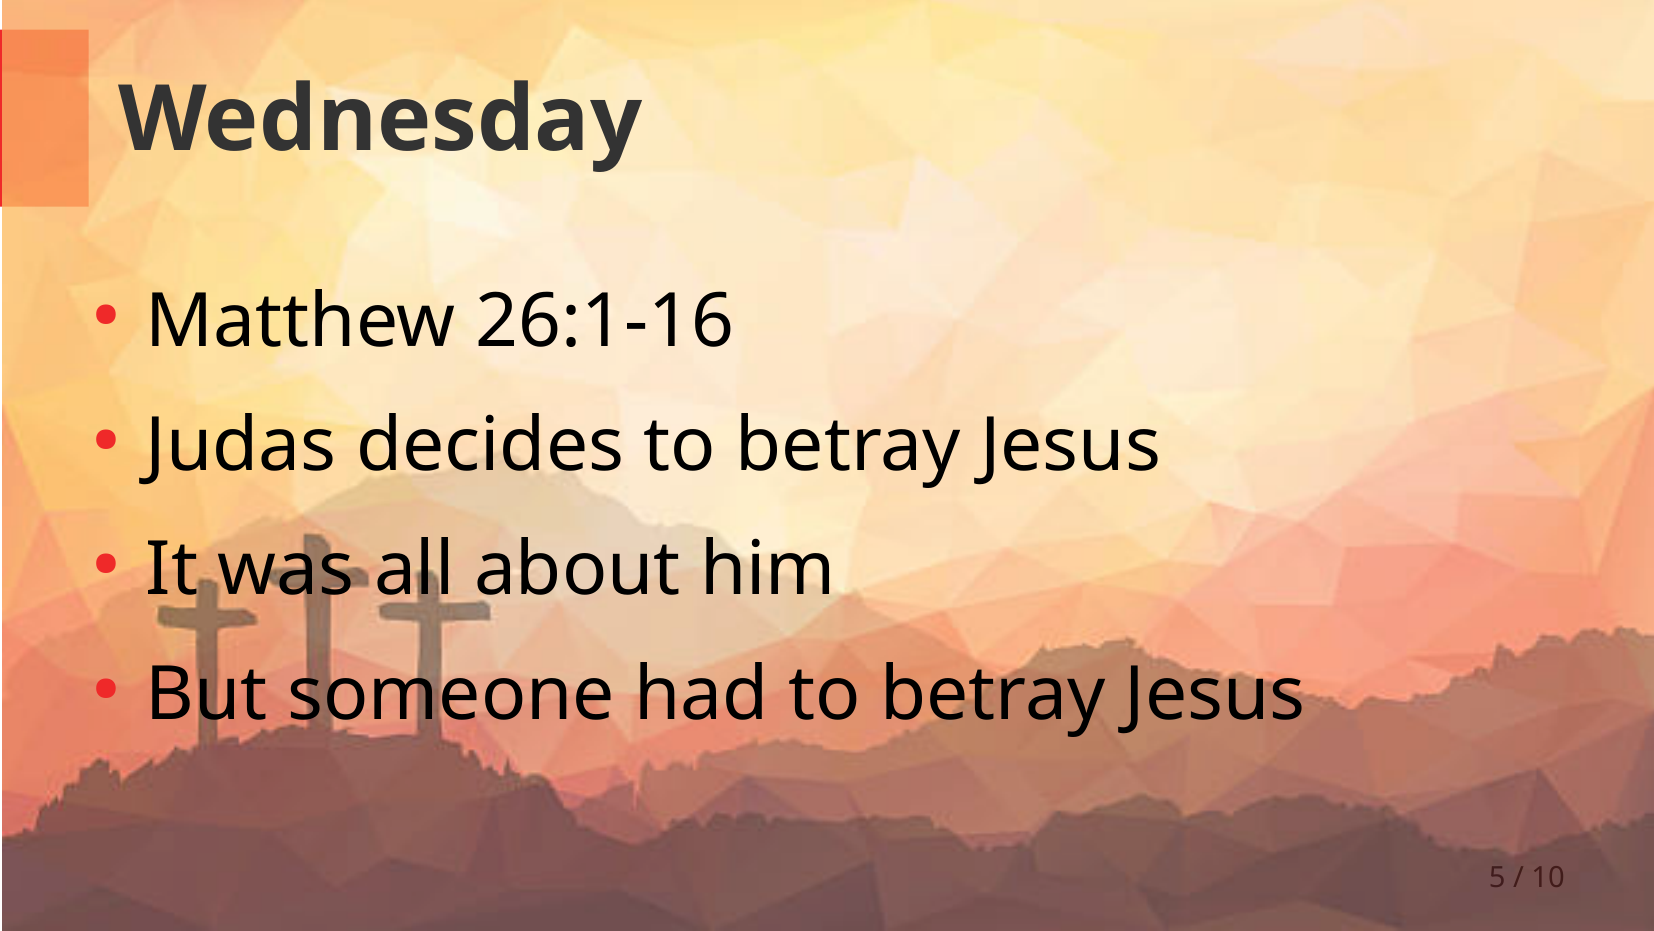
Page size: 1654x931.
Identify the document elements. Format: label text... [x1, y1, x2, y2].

title Wednesday [118, 37, 1571, 193]
list Matthew 26:1-16 Judas decides to betray Jesus It was all about him But someone had to betray Jesus [75, 265, 1493, 806]
picture [2, 0, 1654, 931]
